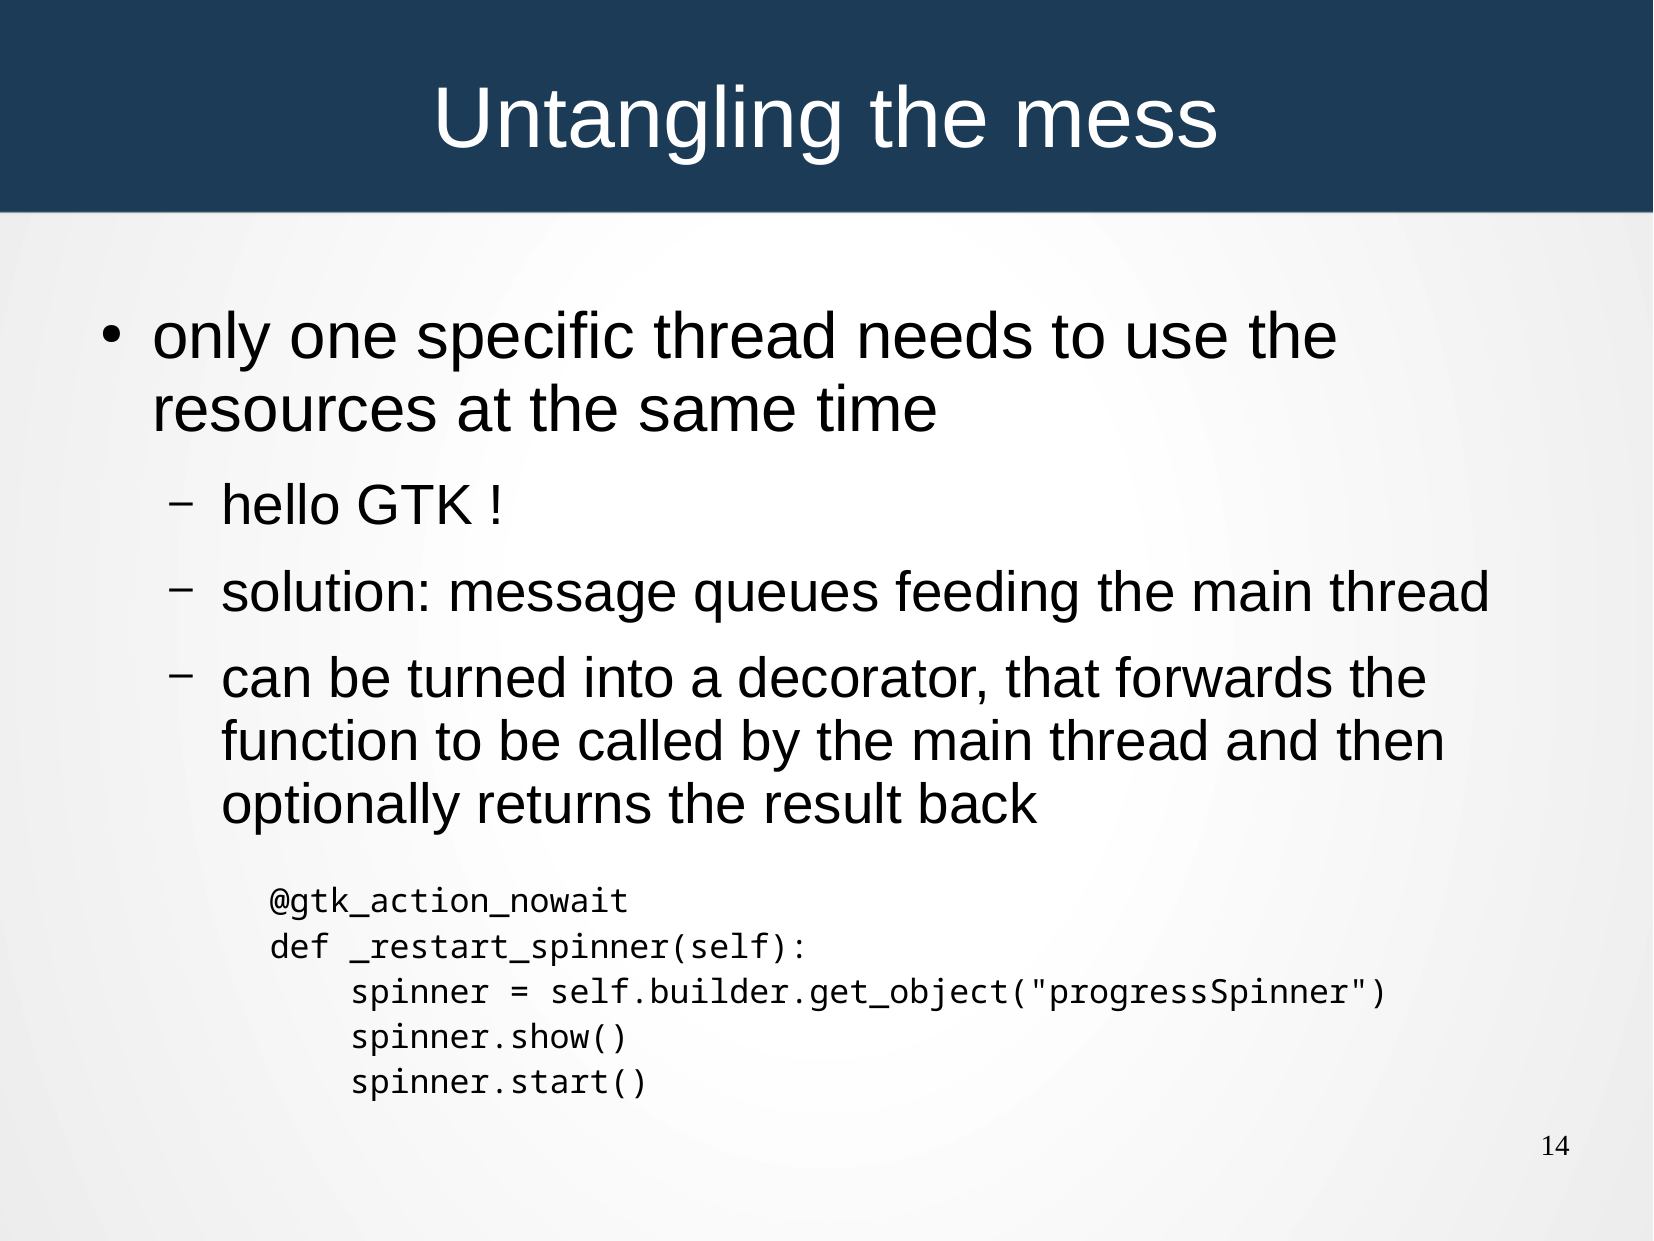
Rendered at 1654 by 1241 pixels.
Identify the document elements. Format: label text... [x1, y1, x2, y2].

picture [0, 0, 1653, 1241]
text_box @gtk_action_nowait def _restart_spinner(self): spinner = self.builder.get_object("progressSpinner") spinner.show() spinner.start() [255, 870, 1461, 1096]
title Untangling the mess [82, 47, 1571, 189]
list only one specific thread needs to use the resources at the same time hello GTK ! solution: message queues feeding the main thread can be turned into a decorator, that forwards the function to be called by the main thread and then optionally returns the result back [82, 299, 1571, 1019]
